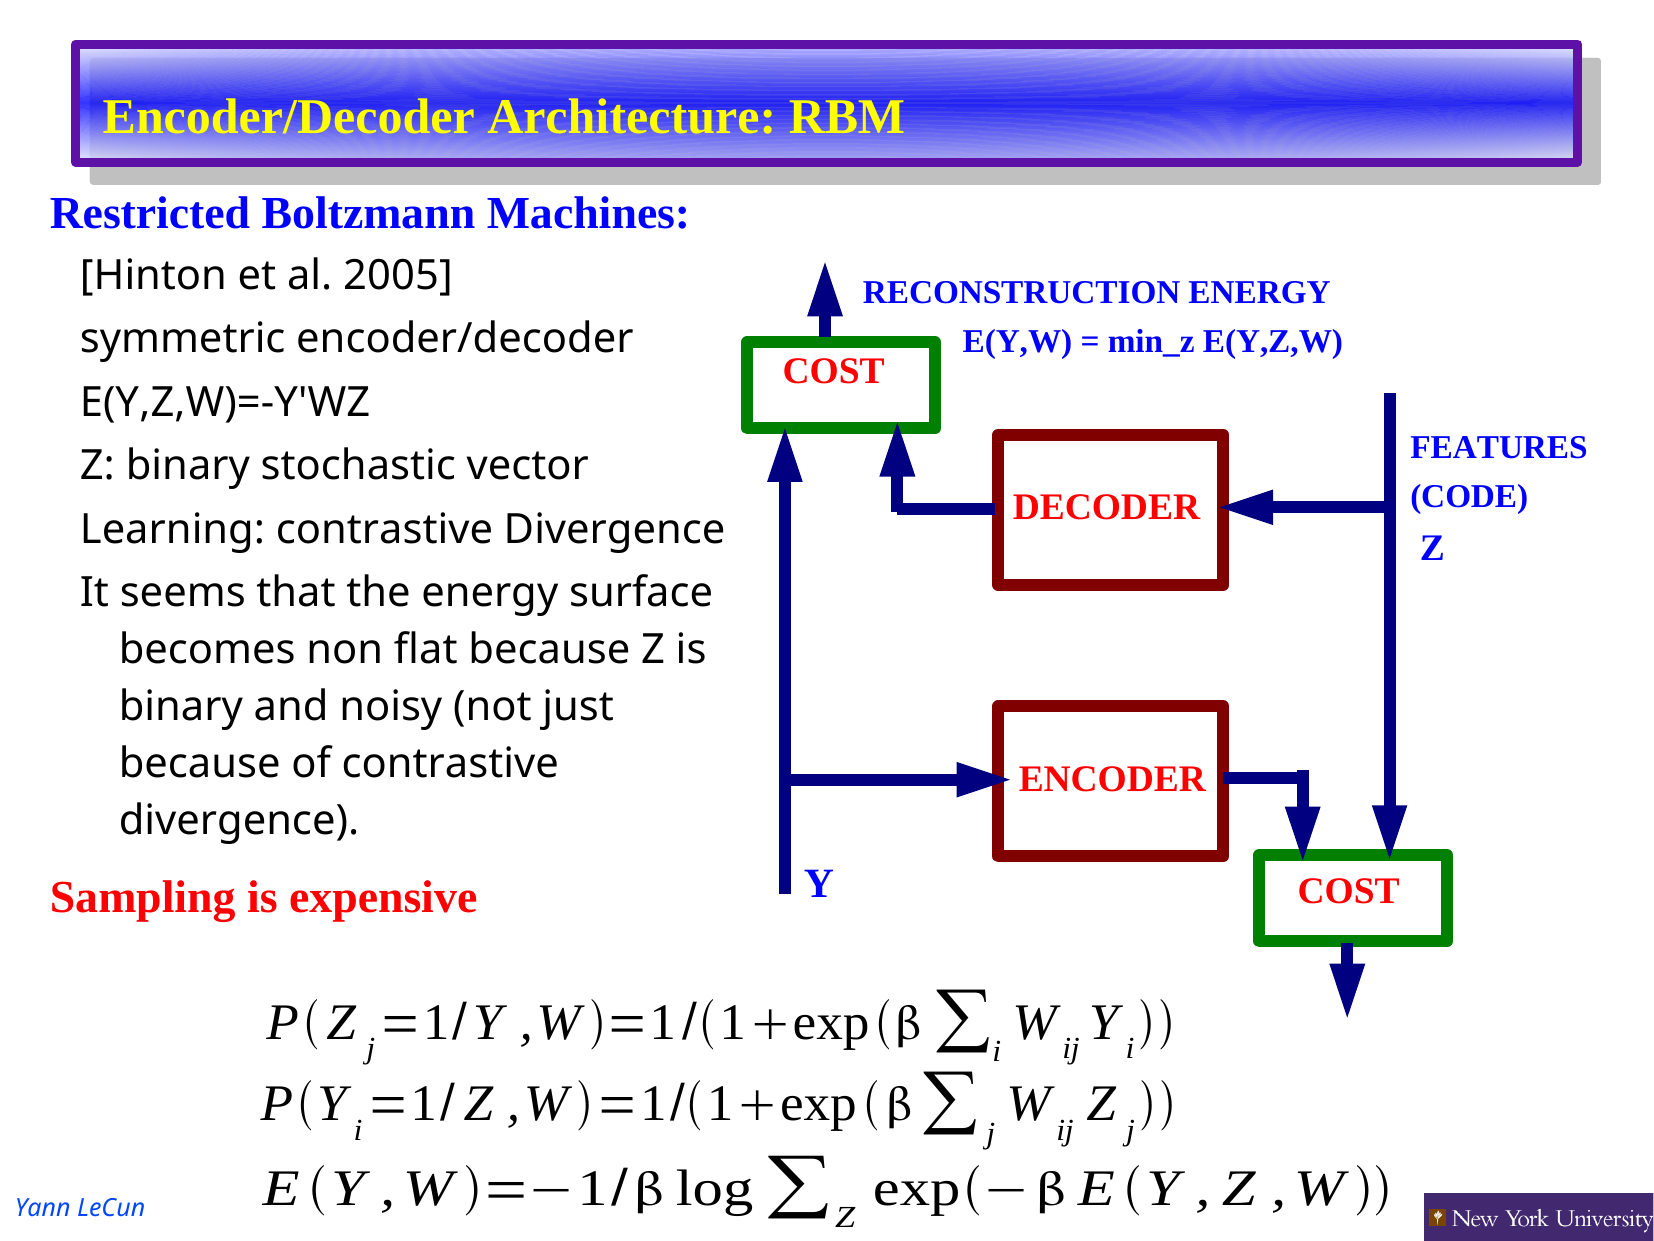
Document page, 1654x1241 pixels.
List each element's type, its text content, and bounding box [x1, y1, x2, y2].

title Encoder/Decoder Architecture: RBM [75, 44, 1578, 163]
text_box FEATURES (CODE) Z [1396, 415, 1619, 634]
text_box COST [761, 336, 1025, 439]
text_box RECONSTRUCTION ENERGY E(Y,W) = min_z E(Y,Z,W) [842, 260, 1427, 400]
chart [243, 981, 1408, 1236]
text_box DECODER [992, 472, 1255, 575]
text_box Y [783, 847, 913, 954]
picture [1424, 1193, 1654, 1241]
text_box COST [1277, 856, 1455, 959]
list Restricted Boltzmann Machines: [Hinton et al. 2005] symmetric encoder/decoder E(Y,Z,W)=-Y'WZ Z: binary stochastic vector Learning: contrastive Divergence It seems that the energy surface becomes non flat because Z is binary and noisy (not just because of contrastive divergence). Sampling is expensive [49, 187, 753, 1191]
text_box ENCODER [998, 744, 1261, 847]
